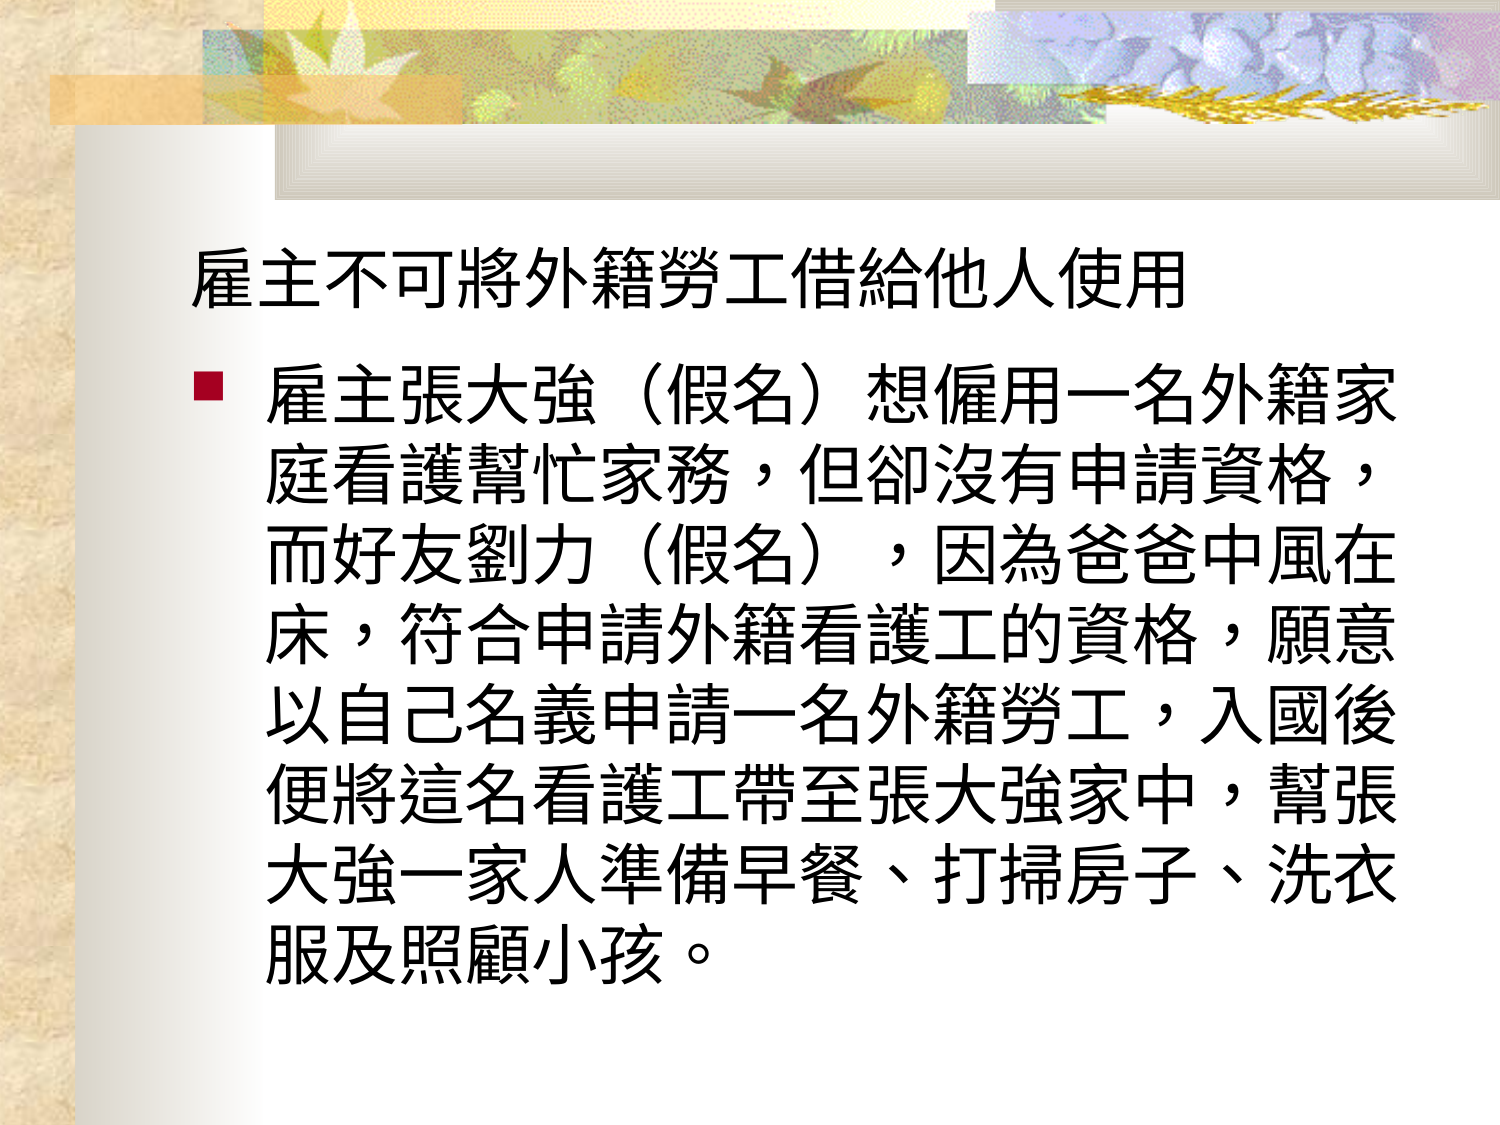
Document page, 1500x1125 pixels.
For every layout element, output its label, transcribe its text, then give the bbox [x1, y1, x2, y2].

list 雇主張大強（假名）想僱用一名外籍家庭看護幫忙家務，但卻沒有申請資格，而好友劉力（假名），因為爸爸中風在床，符合申請外籍看護工的資格，願意以自己名義申請一名外籍勞工，入國後便將這名看護工帶至張大強家中，幫張大強一家人準備早餐、打掃房子、洗衣服及照顧小孩。 [174, 344, 1450, 1020]
title 雇主不可將外籍勞工借給他人使用 [174, 137, 1450, 325]
picture [0, 0, 1500, 1125]
